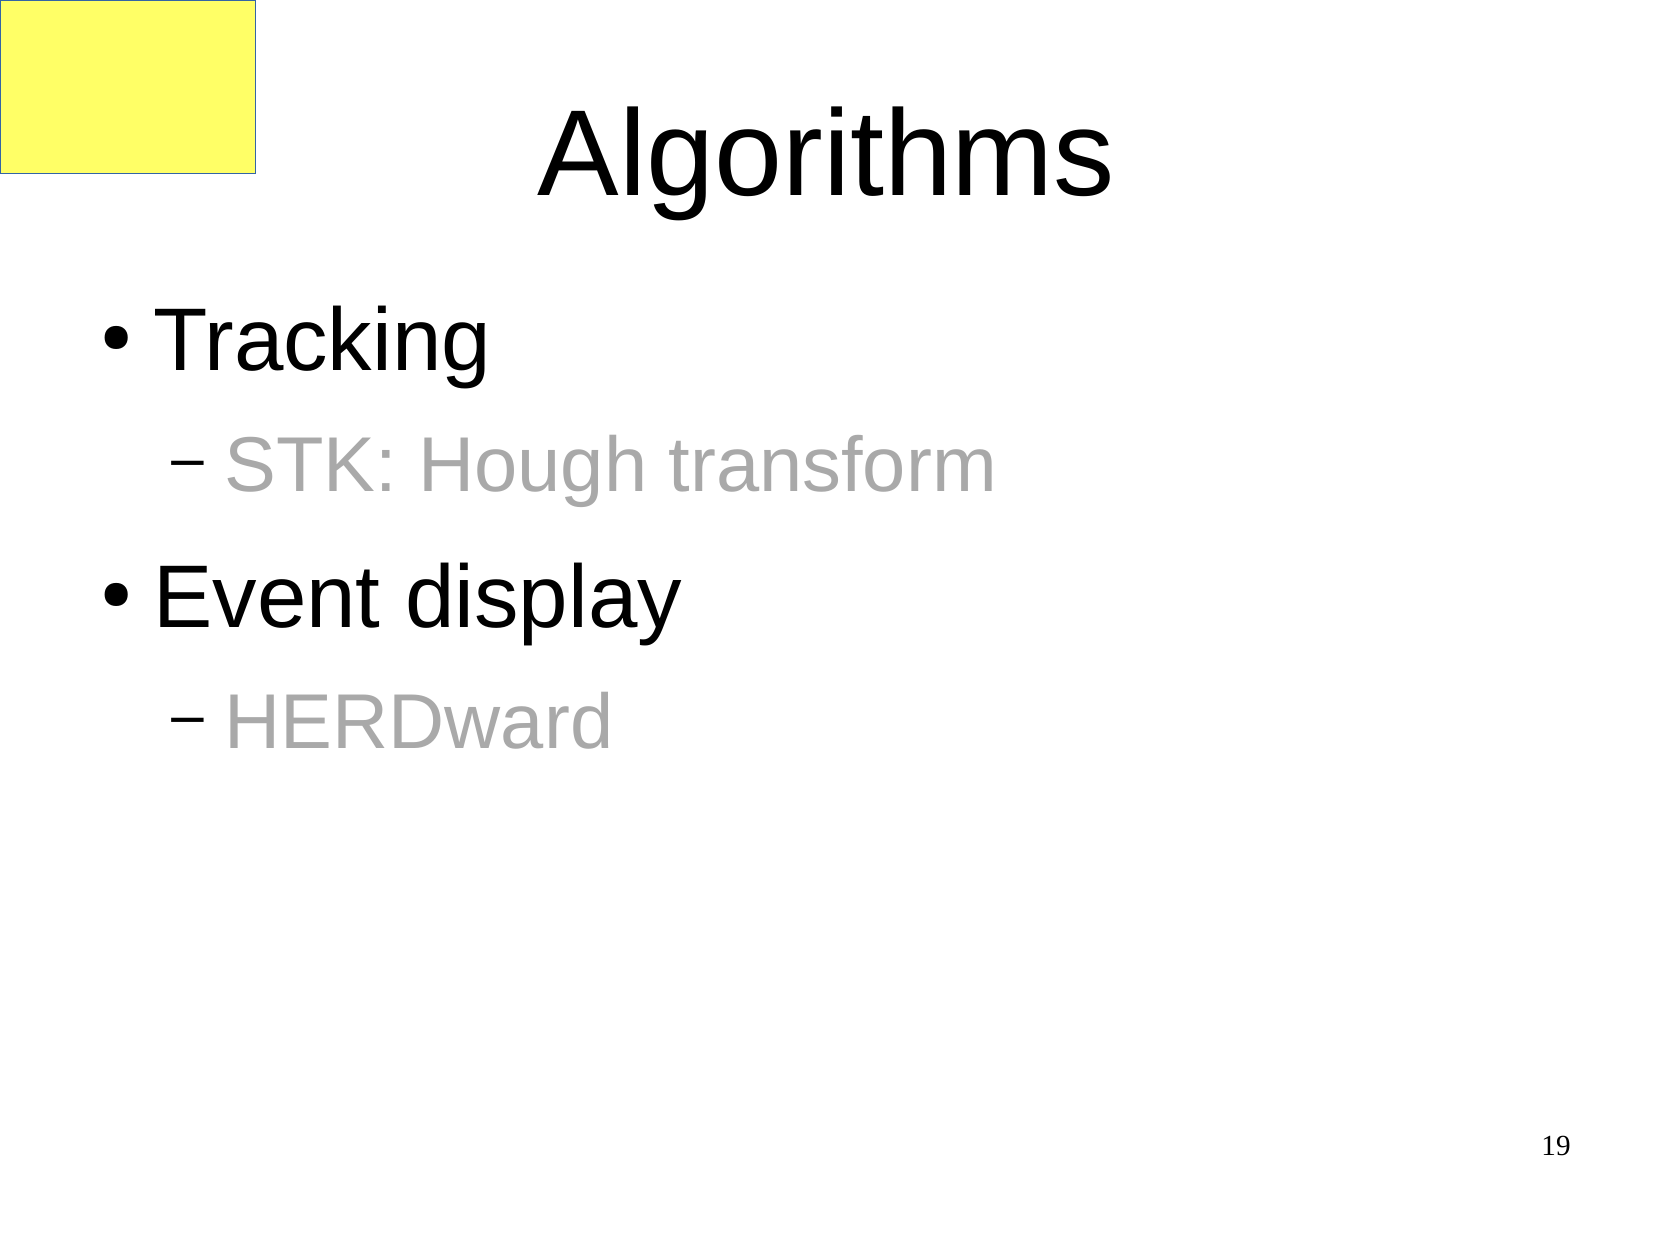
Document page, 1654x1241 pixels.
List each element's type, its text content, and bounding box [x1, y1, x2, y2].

title Algorithms [82, 49, 1571, 257]
text_box [0, 0, 256, 174]
list Tracking STK: Hough transform Event display HERDward [82, 290, 1571, 1111]
